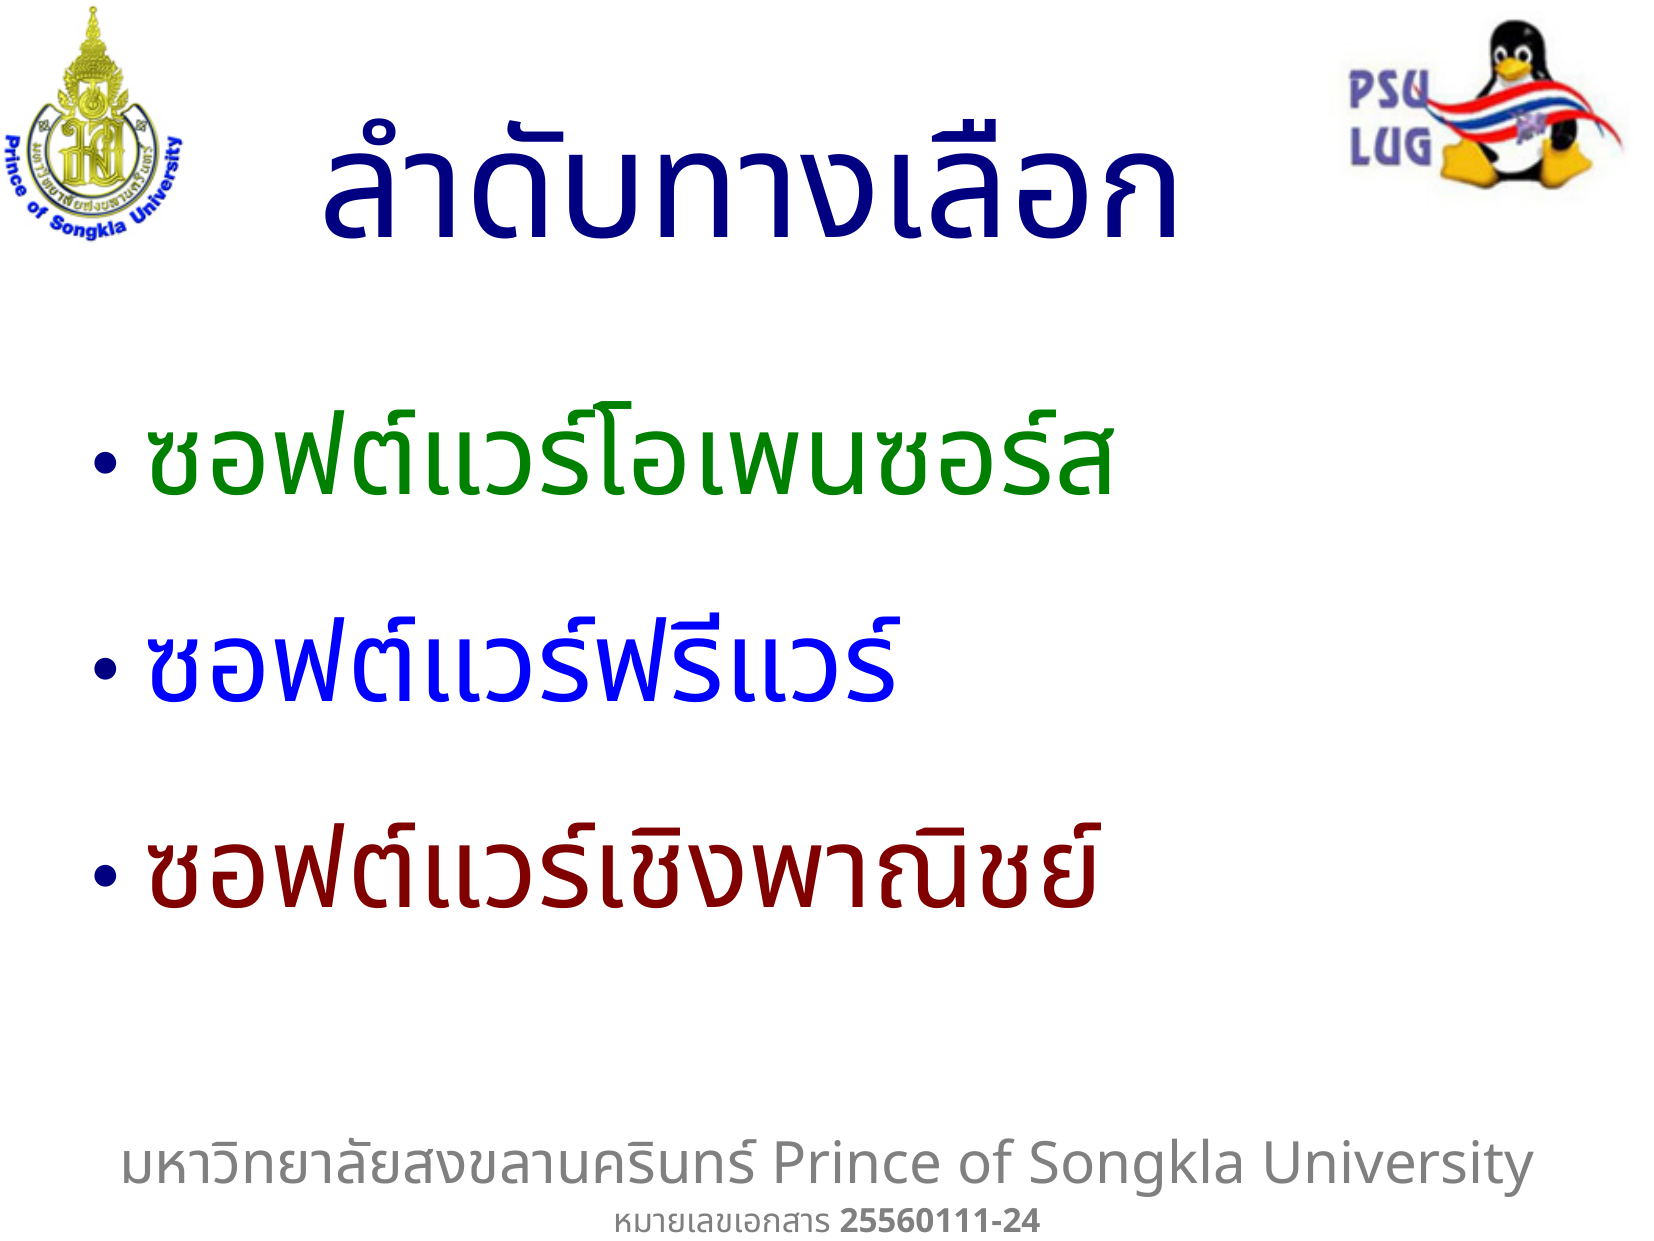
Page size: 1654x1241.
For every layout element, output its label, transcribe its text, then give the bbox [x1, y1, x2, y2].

list ซอฟต์แวร์โอเพนซอร์ส ซอฟต์แวร์ฟรีแวร์ ซอฟต์แวร์เชิงพาณิชย์ [72, 375, 1561, 1180]
picture [0, 0, 185, 247]
title ลำดับทางเลือก [206, 0, 1299, 375]
picture [1328, 10, 1642, 207]
